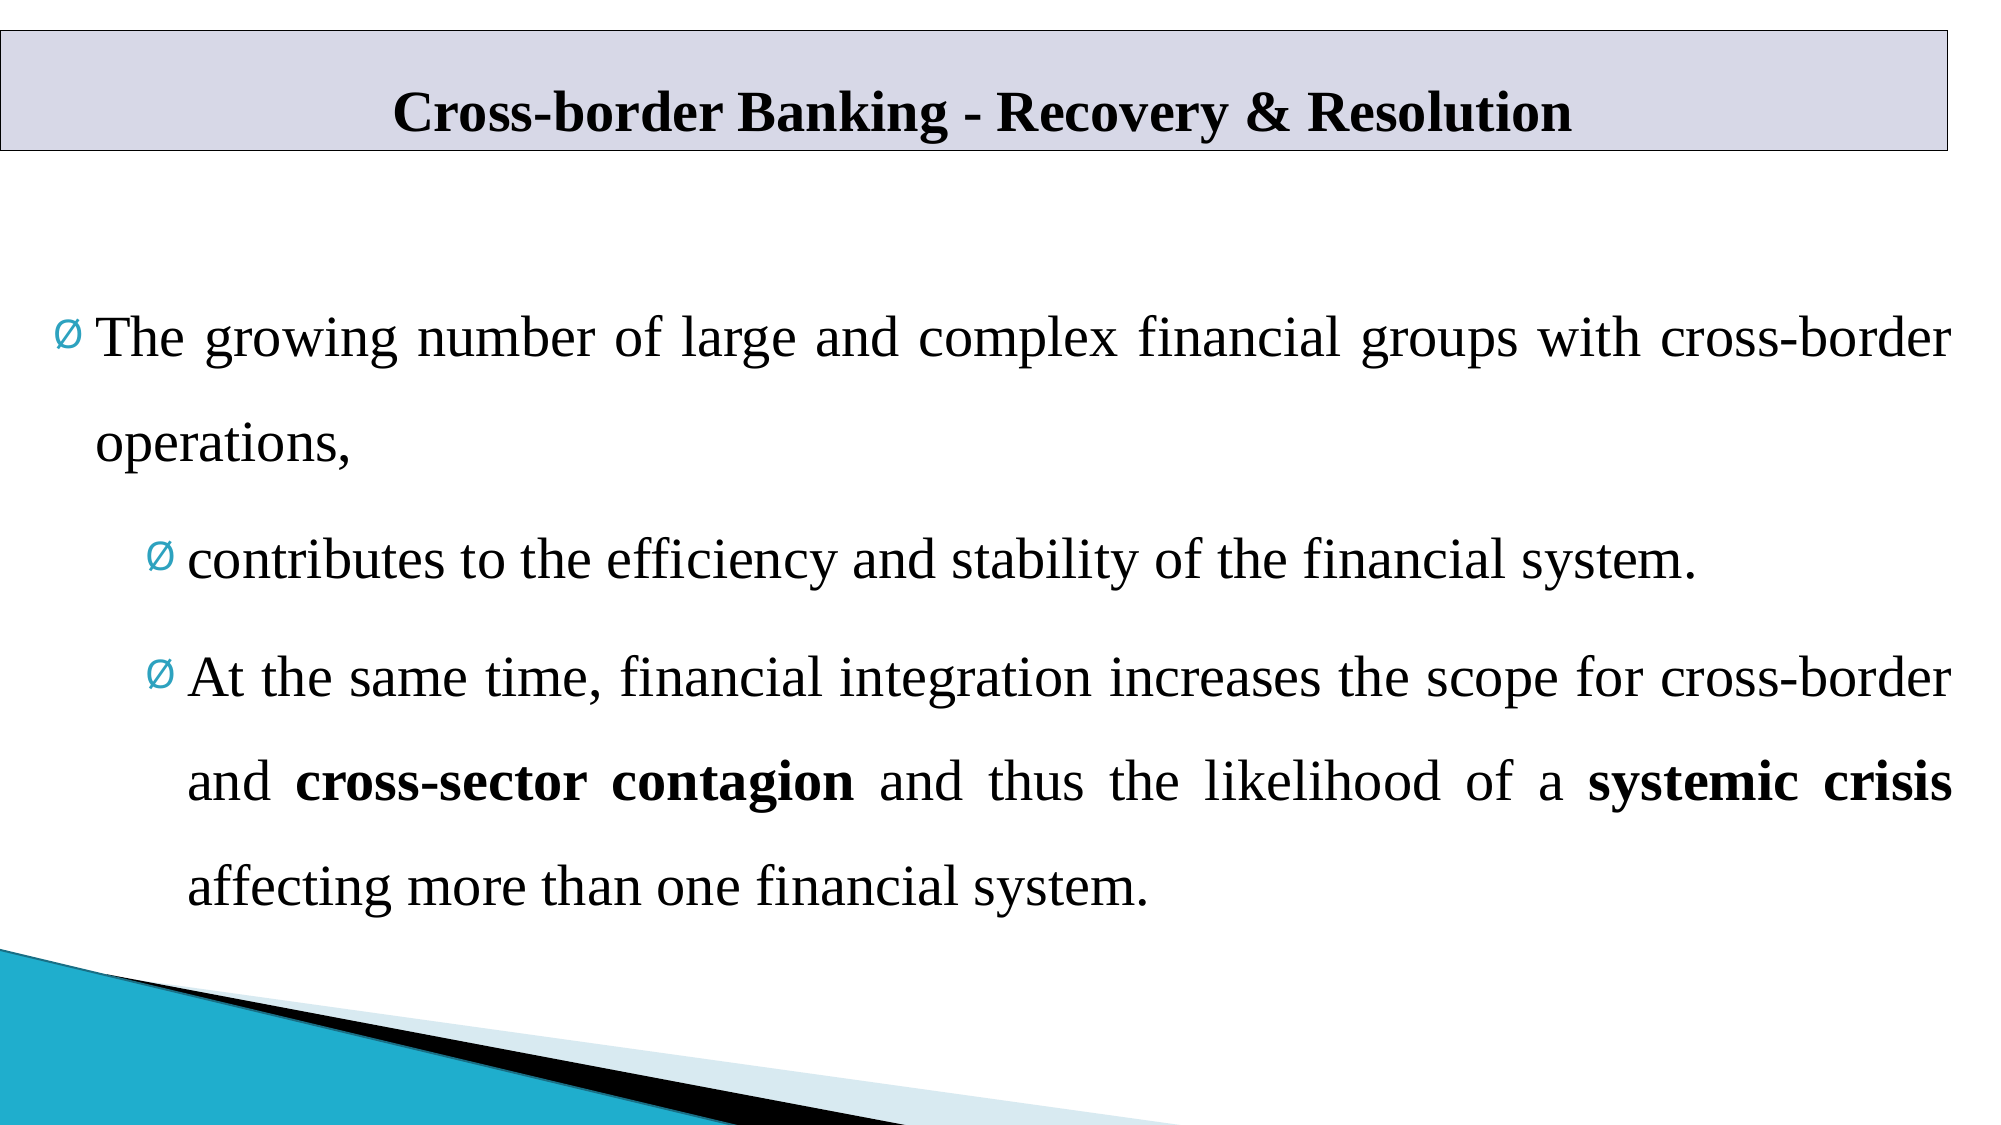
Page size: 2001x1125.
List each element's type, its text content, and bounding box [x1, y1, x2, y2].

text_box The growing number of large and complex financial groups with cross-border operations, contributes to the efficiency and stability of the financial system. At the same time, financial integration increases the scope for cross-border and cross-sector contagion and thus the likelihood of a systemic crisis affecting more than one financial system. [20, 255, 1968, 925]
text_box Cross-border Banking - Recovery & Resolution [0, 30, 1948, 151]
